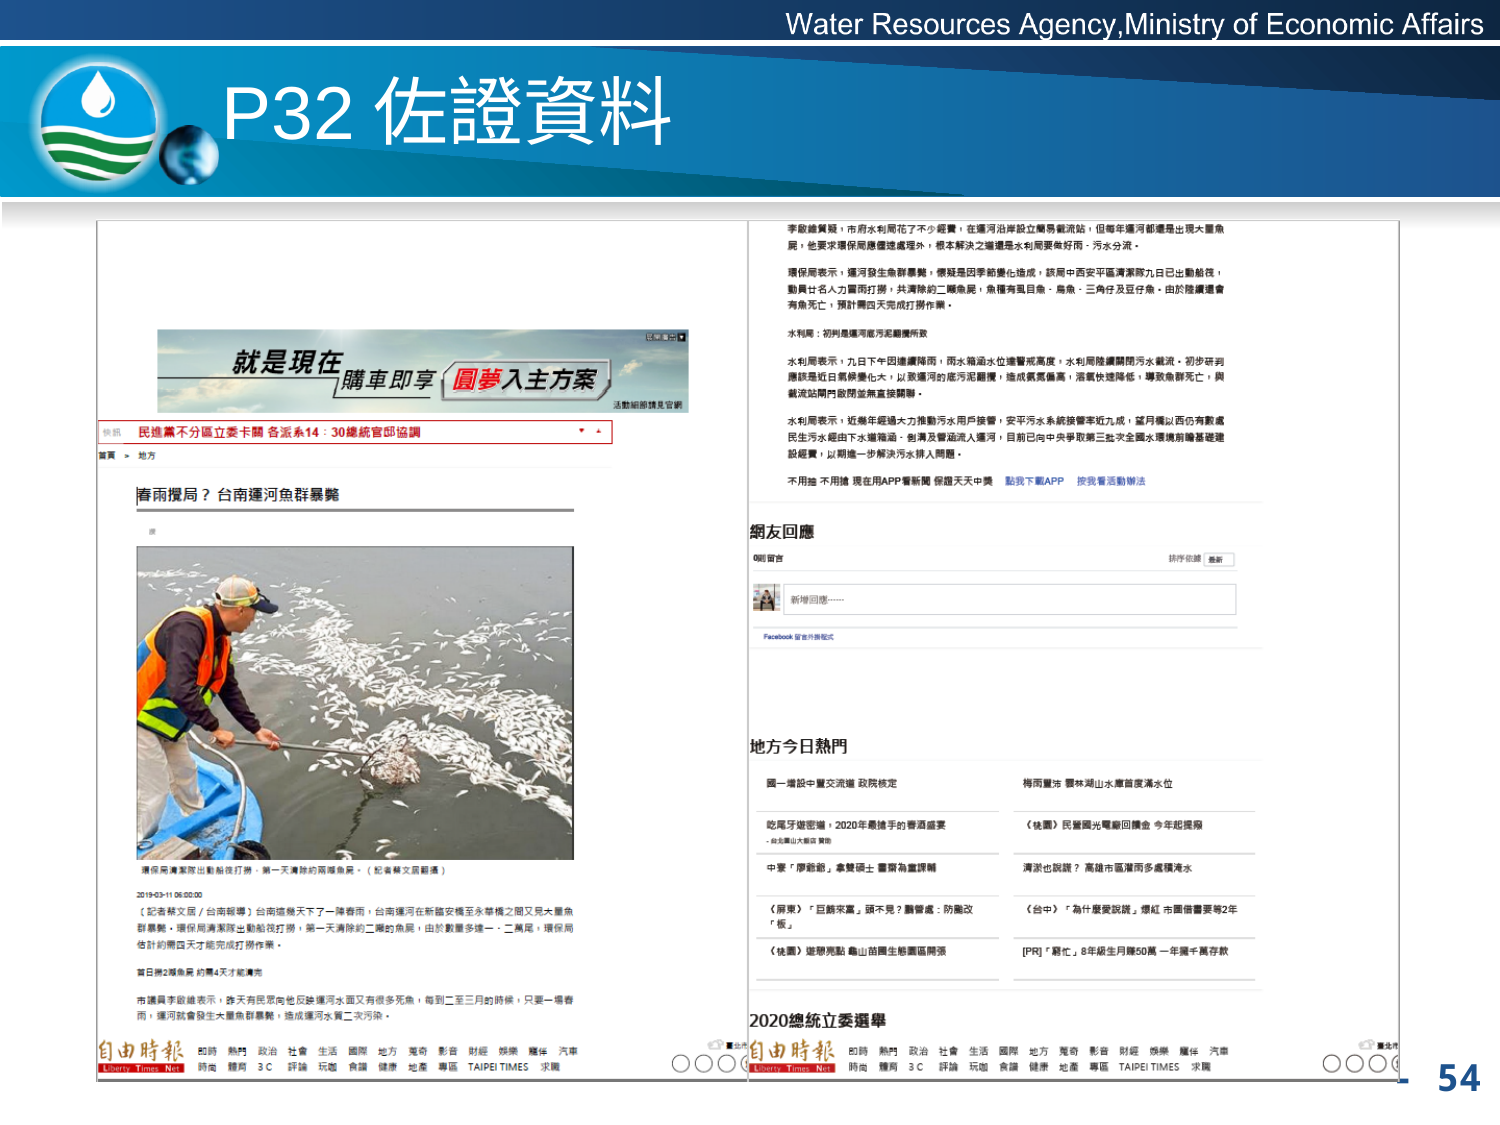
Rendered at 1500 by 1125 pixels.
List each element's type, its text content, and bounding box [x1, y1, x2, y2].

picture [30, 55, 206, 192]
picture [785, 2, 1484, 42]
picture [96, 219, 1400, 1083]
title P32佐證資料 [206, 38, 1247, 181]
